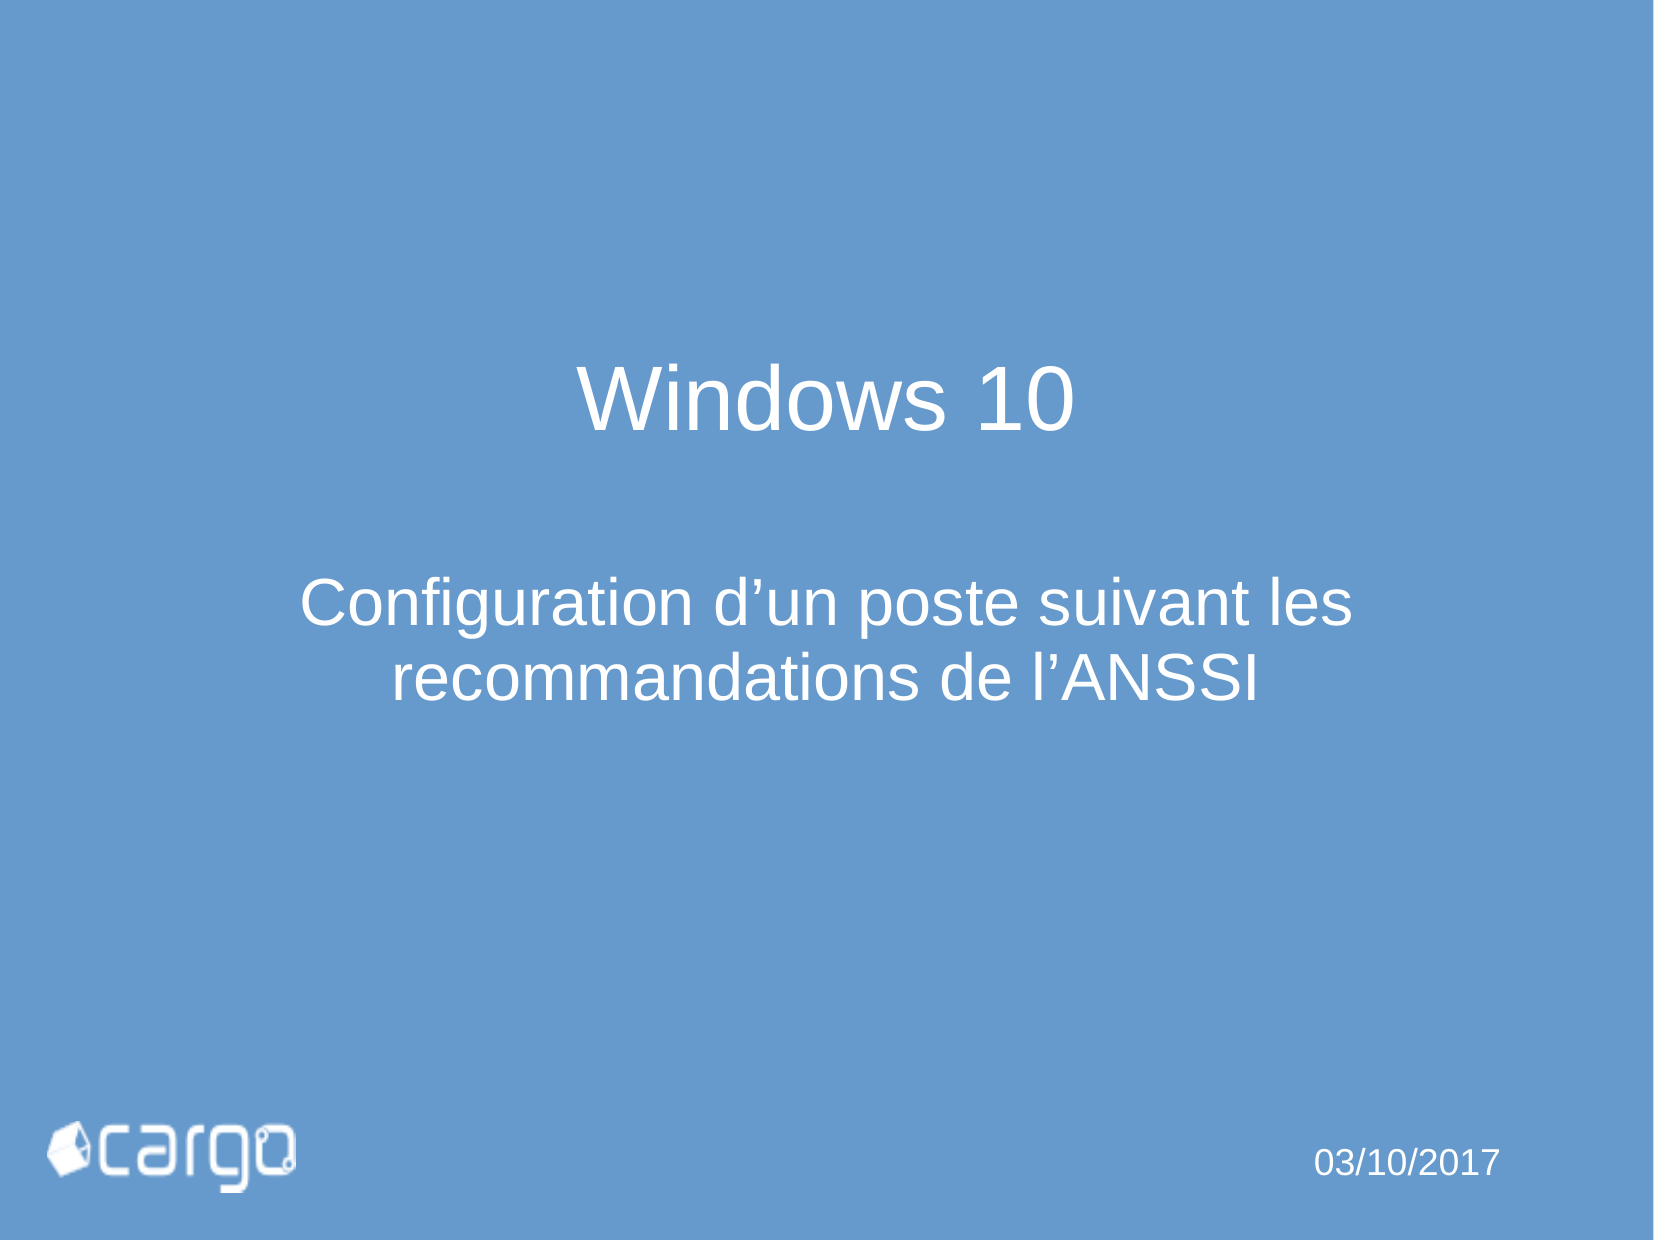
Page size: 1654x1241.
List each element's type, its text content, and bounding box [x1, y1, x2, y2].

subtitle Configuration d’un poste suivant les recommandations de l’ANSSI [82, 197, 1571, 1158]
picture [47, 1121, 296, 1193]
text_box 03/10/2017 [1299, 1133, 1548, 1191]
